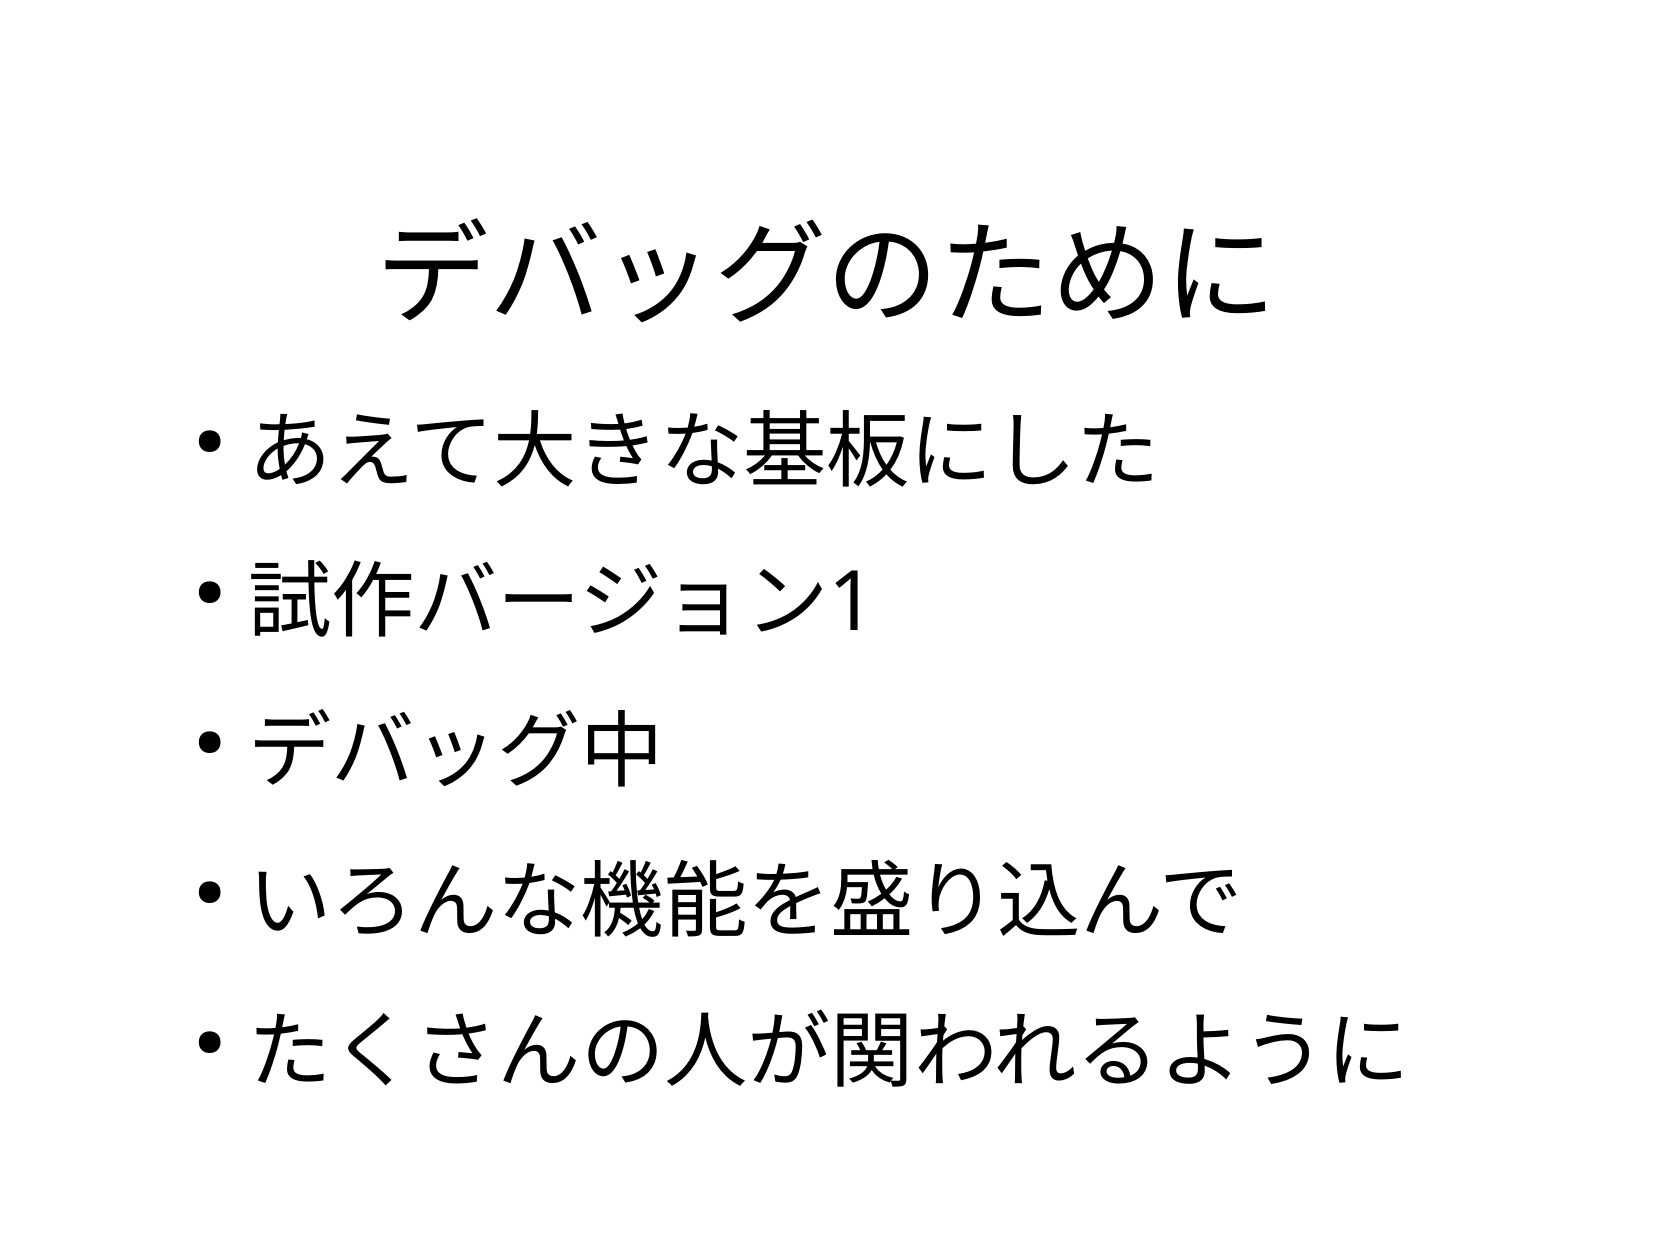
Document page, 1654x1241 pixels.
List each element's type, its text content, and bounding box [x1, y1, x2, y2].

list あえて大きな基板にした 試作バージョン1 デバッグ中 いろんな機能を盛り込んで たくさんの人が関われるように [177, 383, 1571, 1203]
title デバッグのために [82, 161, 1571, 369]
